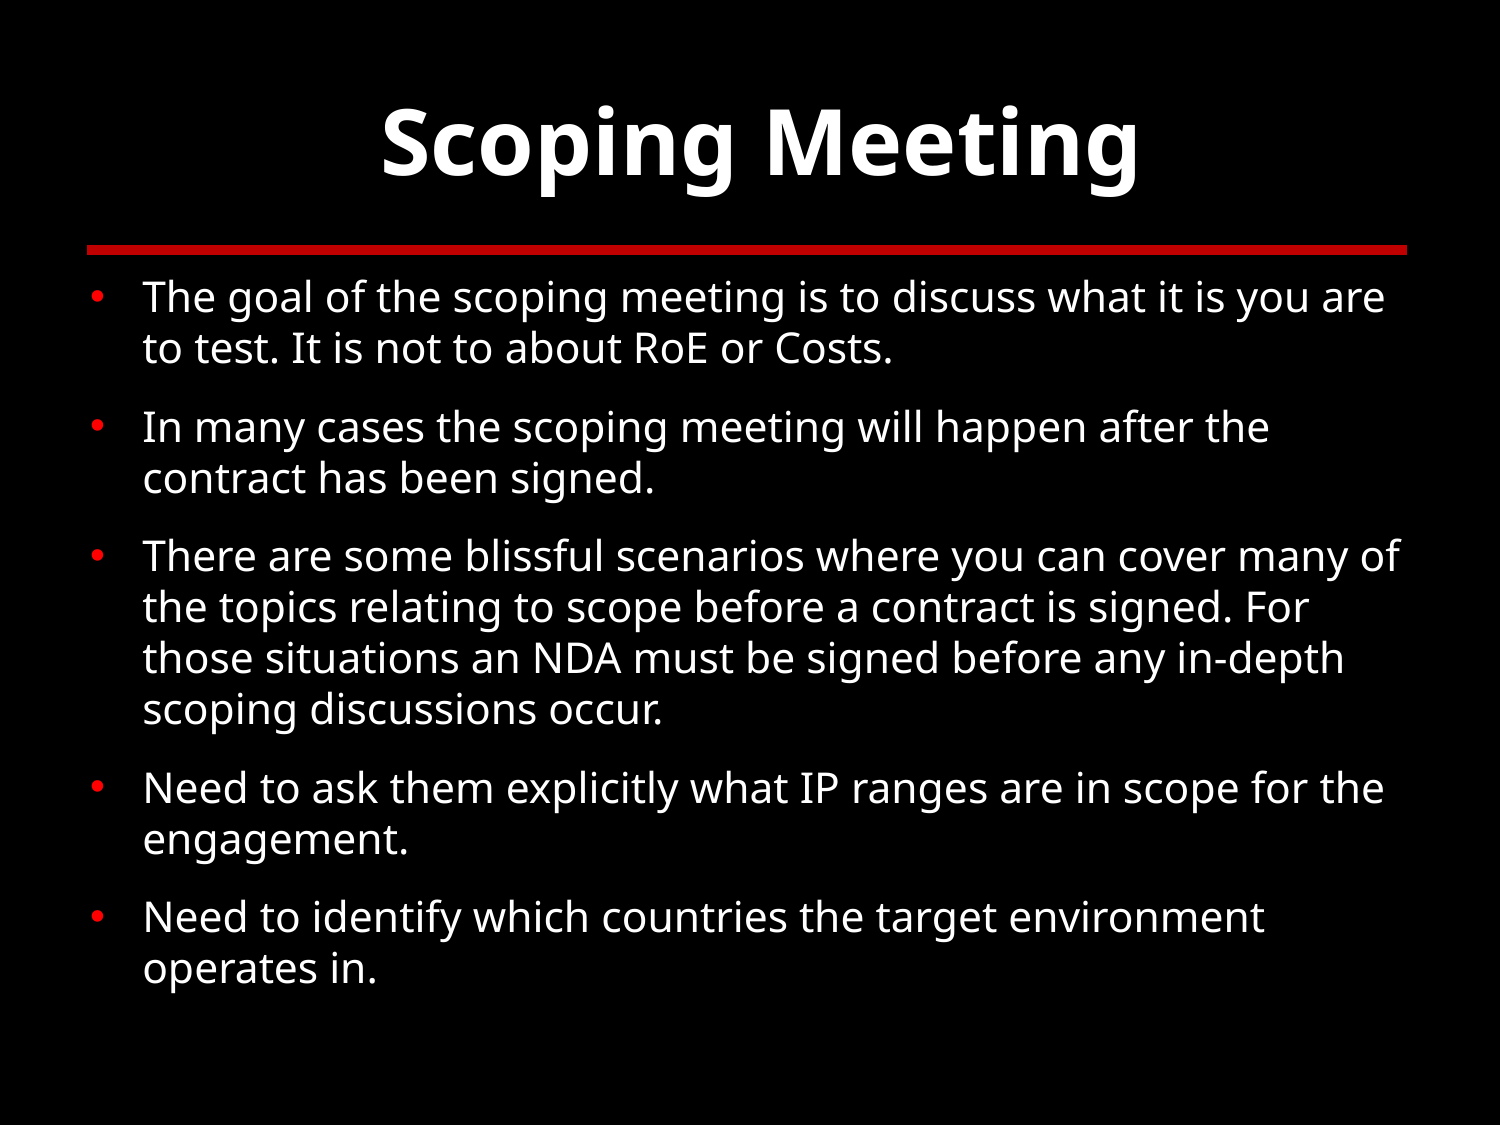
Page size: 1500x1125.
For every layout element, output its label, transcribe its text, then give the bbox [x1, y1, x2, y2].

title Scoping Meeting [75, 45, 1425, 233]
list The goal of the scoping meeting is to discuss what it is you are to test. It is not to about RoE or Costs. In many cases the scoping meeting will happen after the contract has been signed. There are some blissful scenarios where you can cover many of the topics relating to scope before a contract is signed. For those situations an NDA must be signed before any in-depth scoping discussions occur. Need to ask them explicitly what IP ranges are in scope for the engagement. Need to identify which countries the target environment operates in. [75, 262, 1425, 1005]
